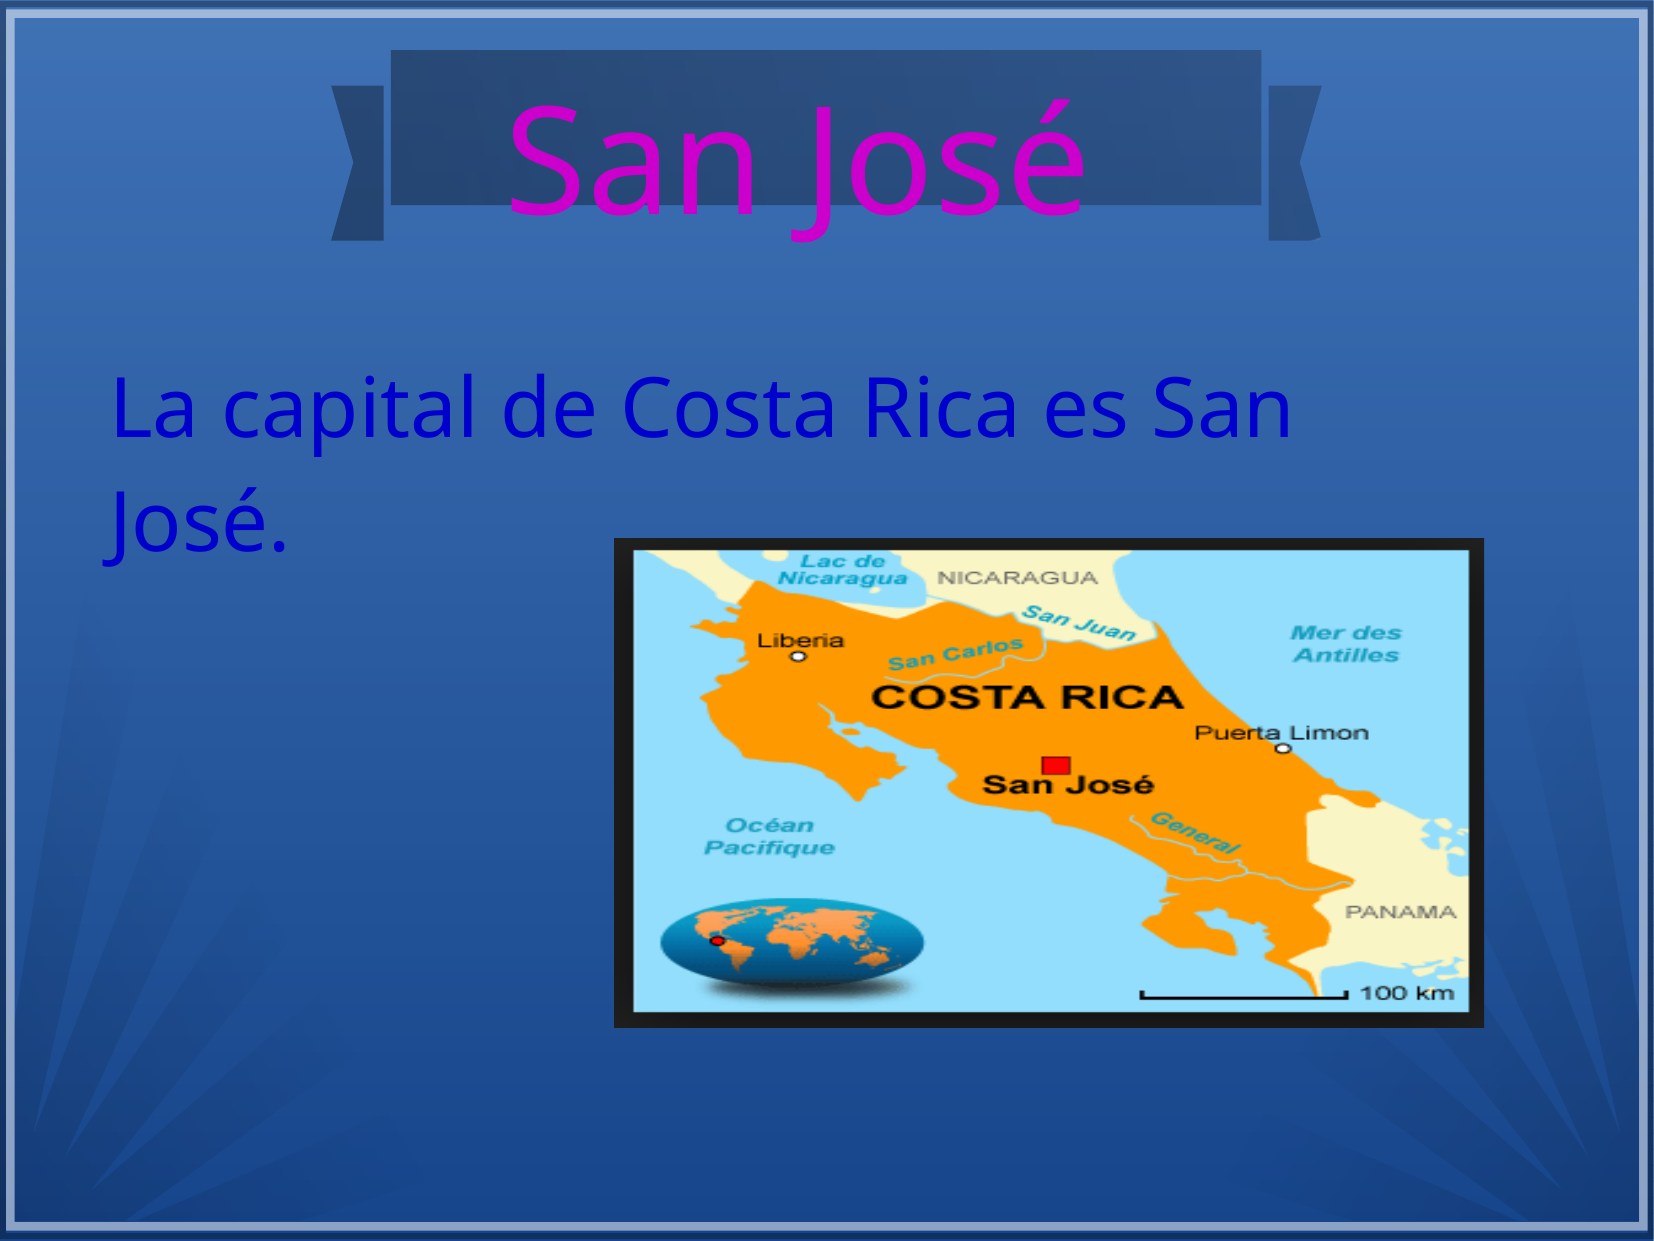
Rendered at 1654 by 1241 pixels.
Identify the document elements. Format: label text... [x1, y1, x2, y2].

picture [614, 538, 1485, 1028]
text_box La capital de Costa Rica es San José. [94, 341, 1441, 591]
title San José [70, 25, 1559, 288]
